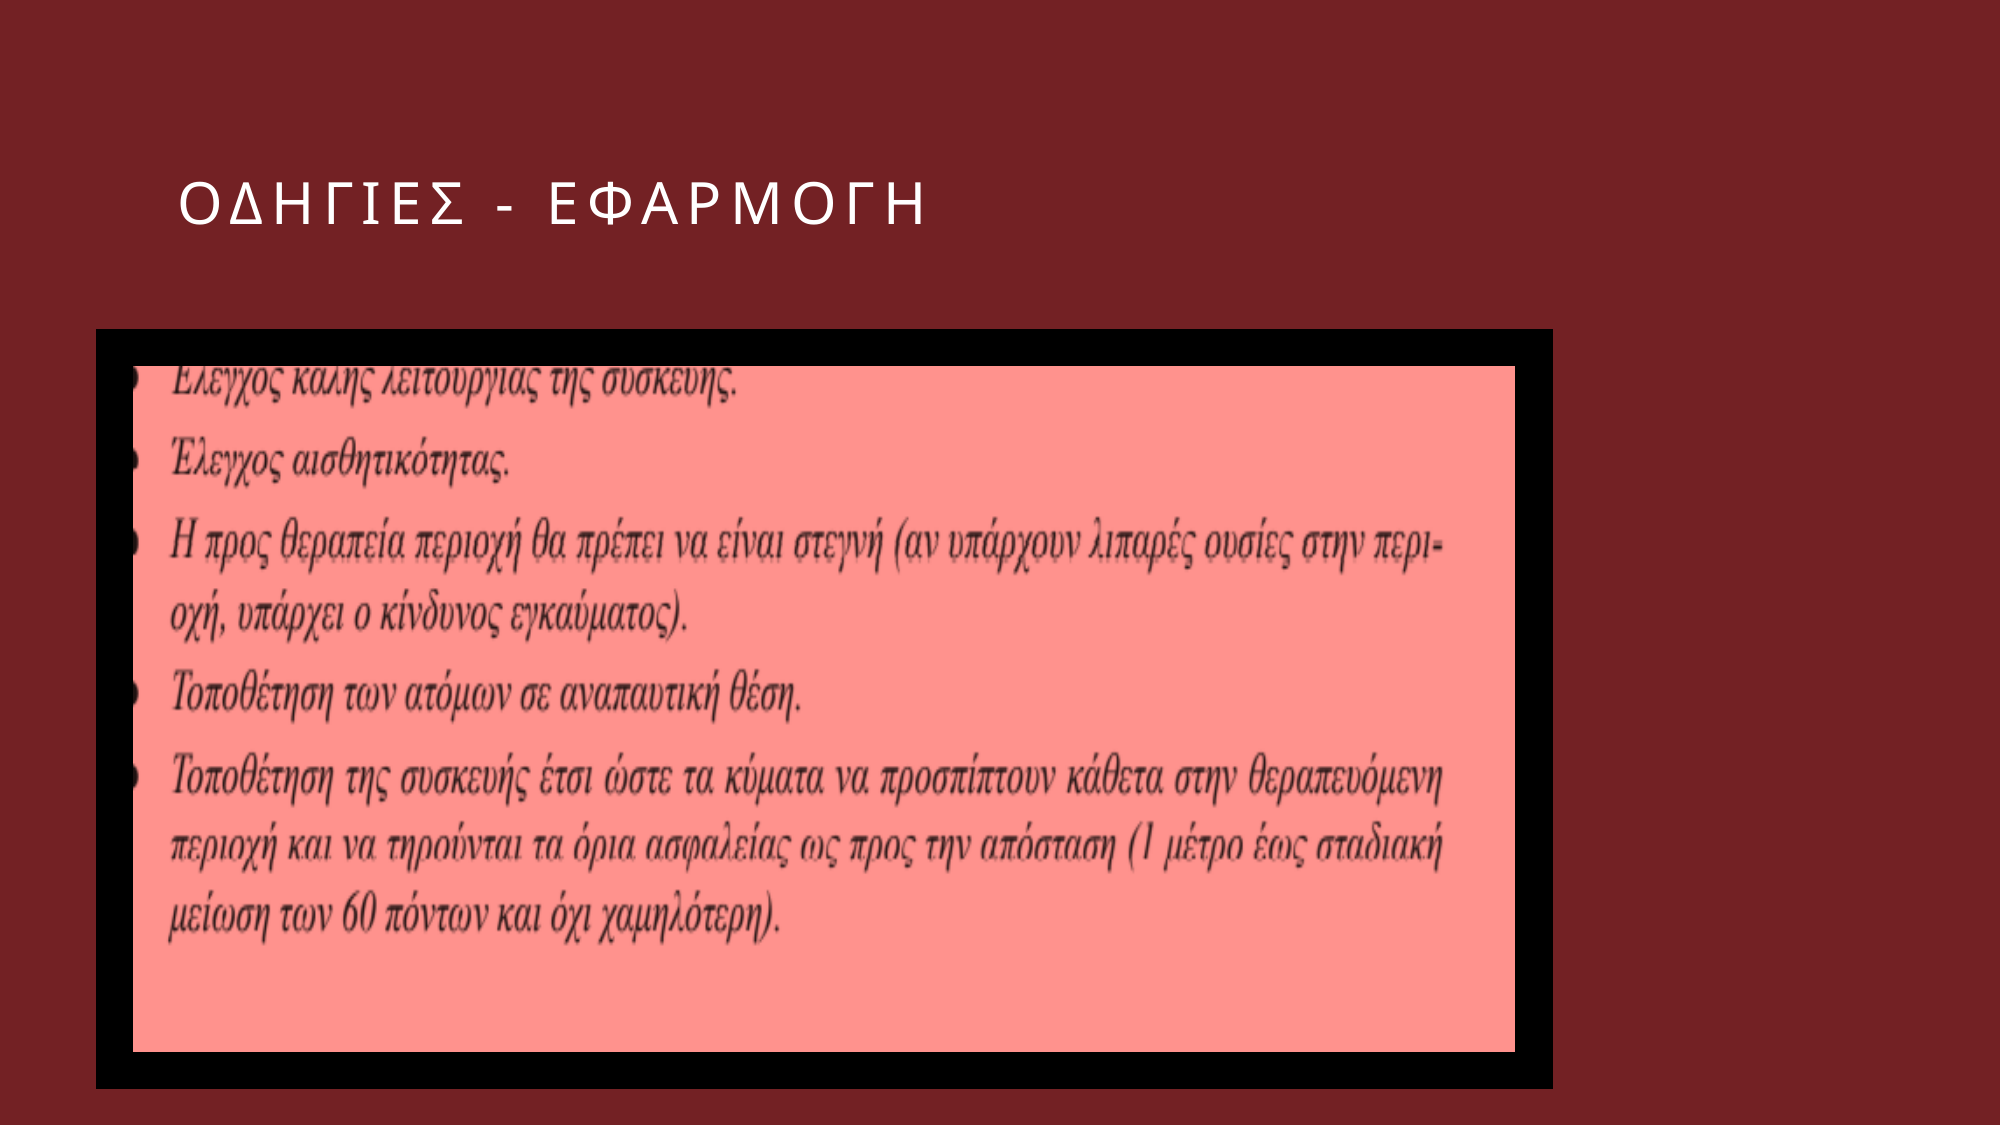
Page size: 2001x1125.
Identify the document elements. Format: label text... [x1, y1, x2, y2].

title ΟΔΗΓΙΕΣ - ΕΦΑΡΜΟΓΗ [177, 165, 1148, 274]
picture [132, 366, 1516, 1052]
